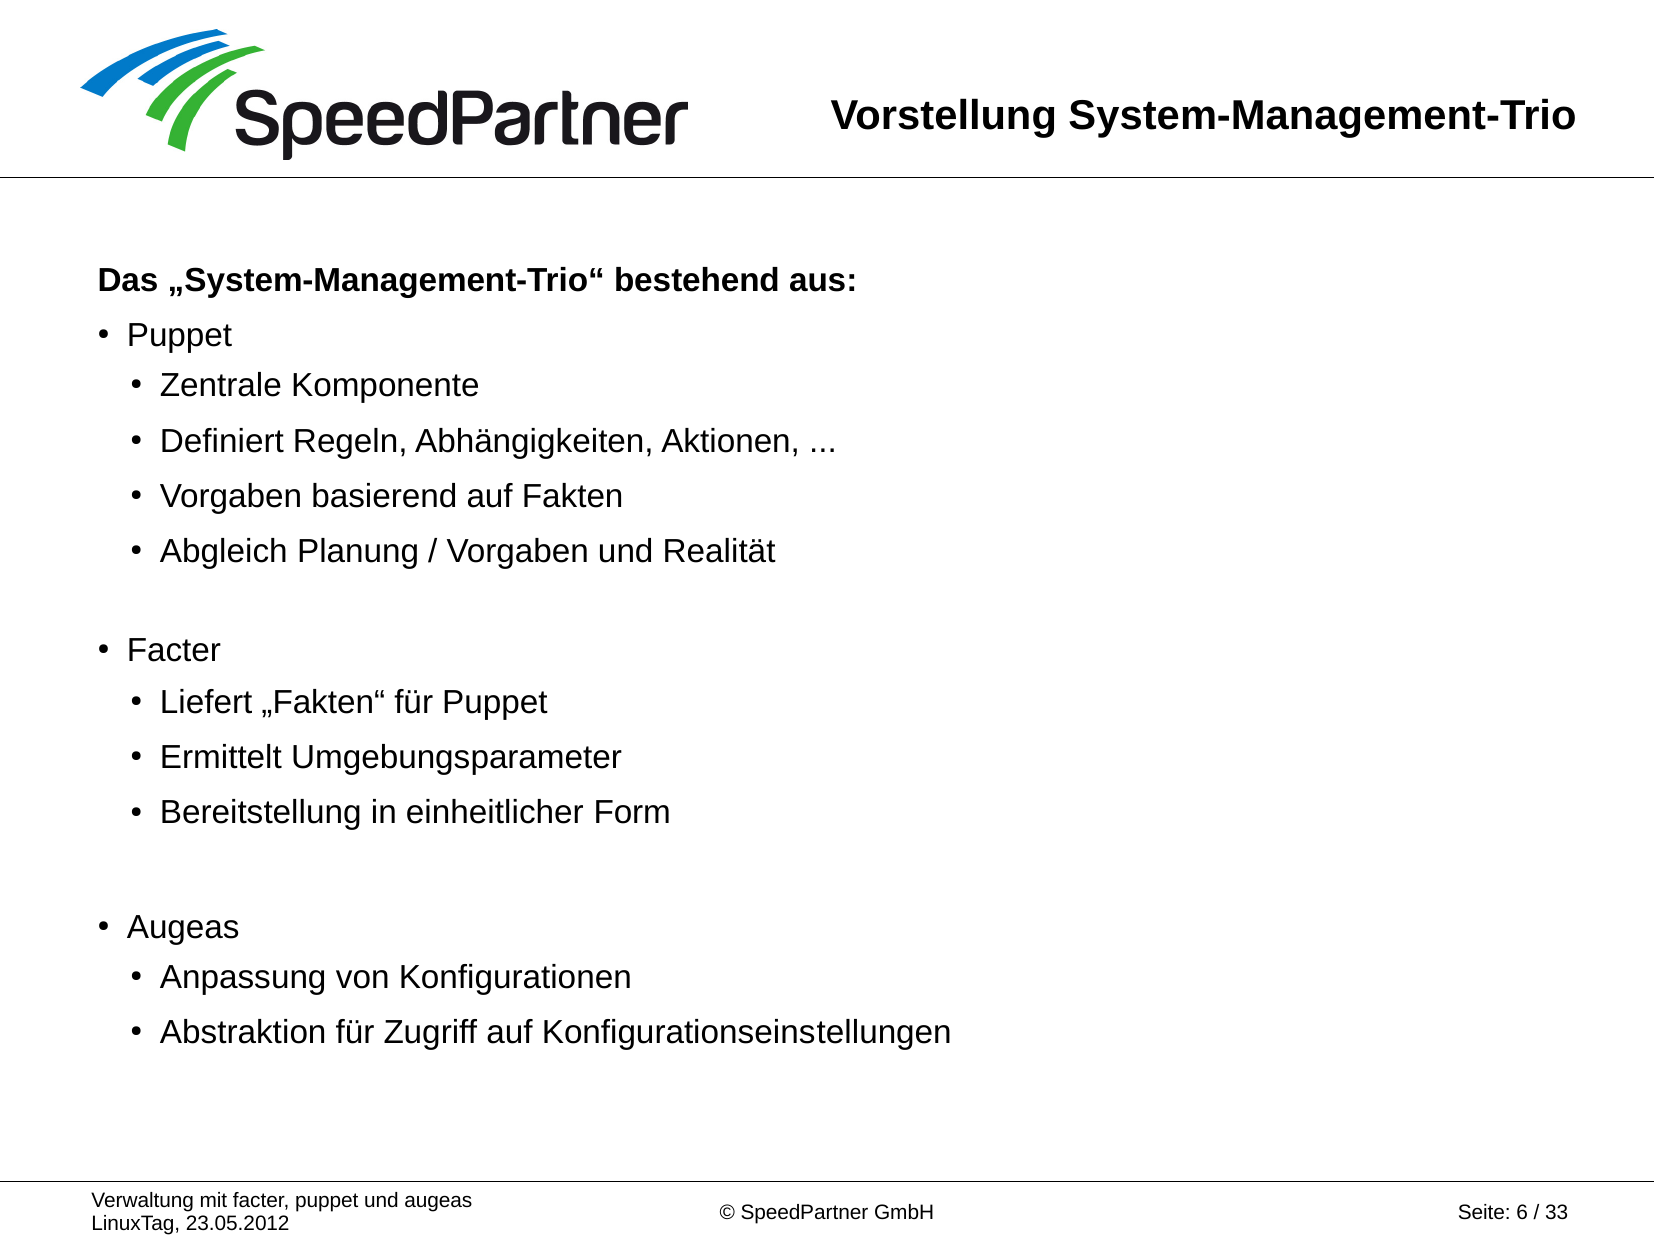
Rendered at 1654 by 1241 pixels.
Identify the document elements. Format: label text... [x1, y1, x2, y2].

text_box Anpassung von Konfigurationen Abstraktion für Zugriff auf Konfigurationseinstellungen [115, 950, 997, 1059]
picture [80, 29, 688, 160]
title Vorstellung System-Management-Trio [590, 70, 1577, 160]
text_box Das „System-Management-Trio“ bestehend aus: Puppet Facter Augeas [82, 253, 1565, 1177]
text_box Liefert „Fakten“ für Puppet Ermittelt Umgebungsparameter Bereitstellung in einheitlicher Form [115, 676, 735, 839]
text_box Zentrale Komponente Definiert Regeln, Abhängigkeiten, Aktionen, ... Vorgaben basierend auf Fakten Abgleich Planung / Vorgaben und Realität [115, 359, 910, 578]
